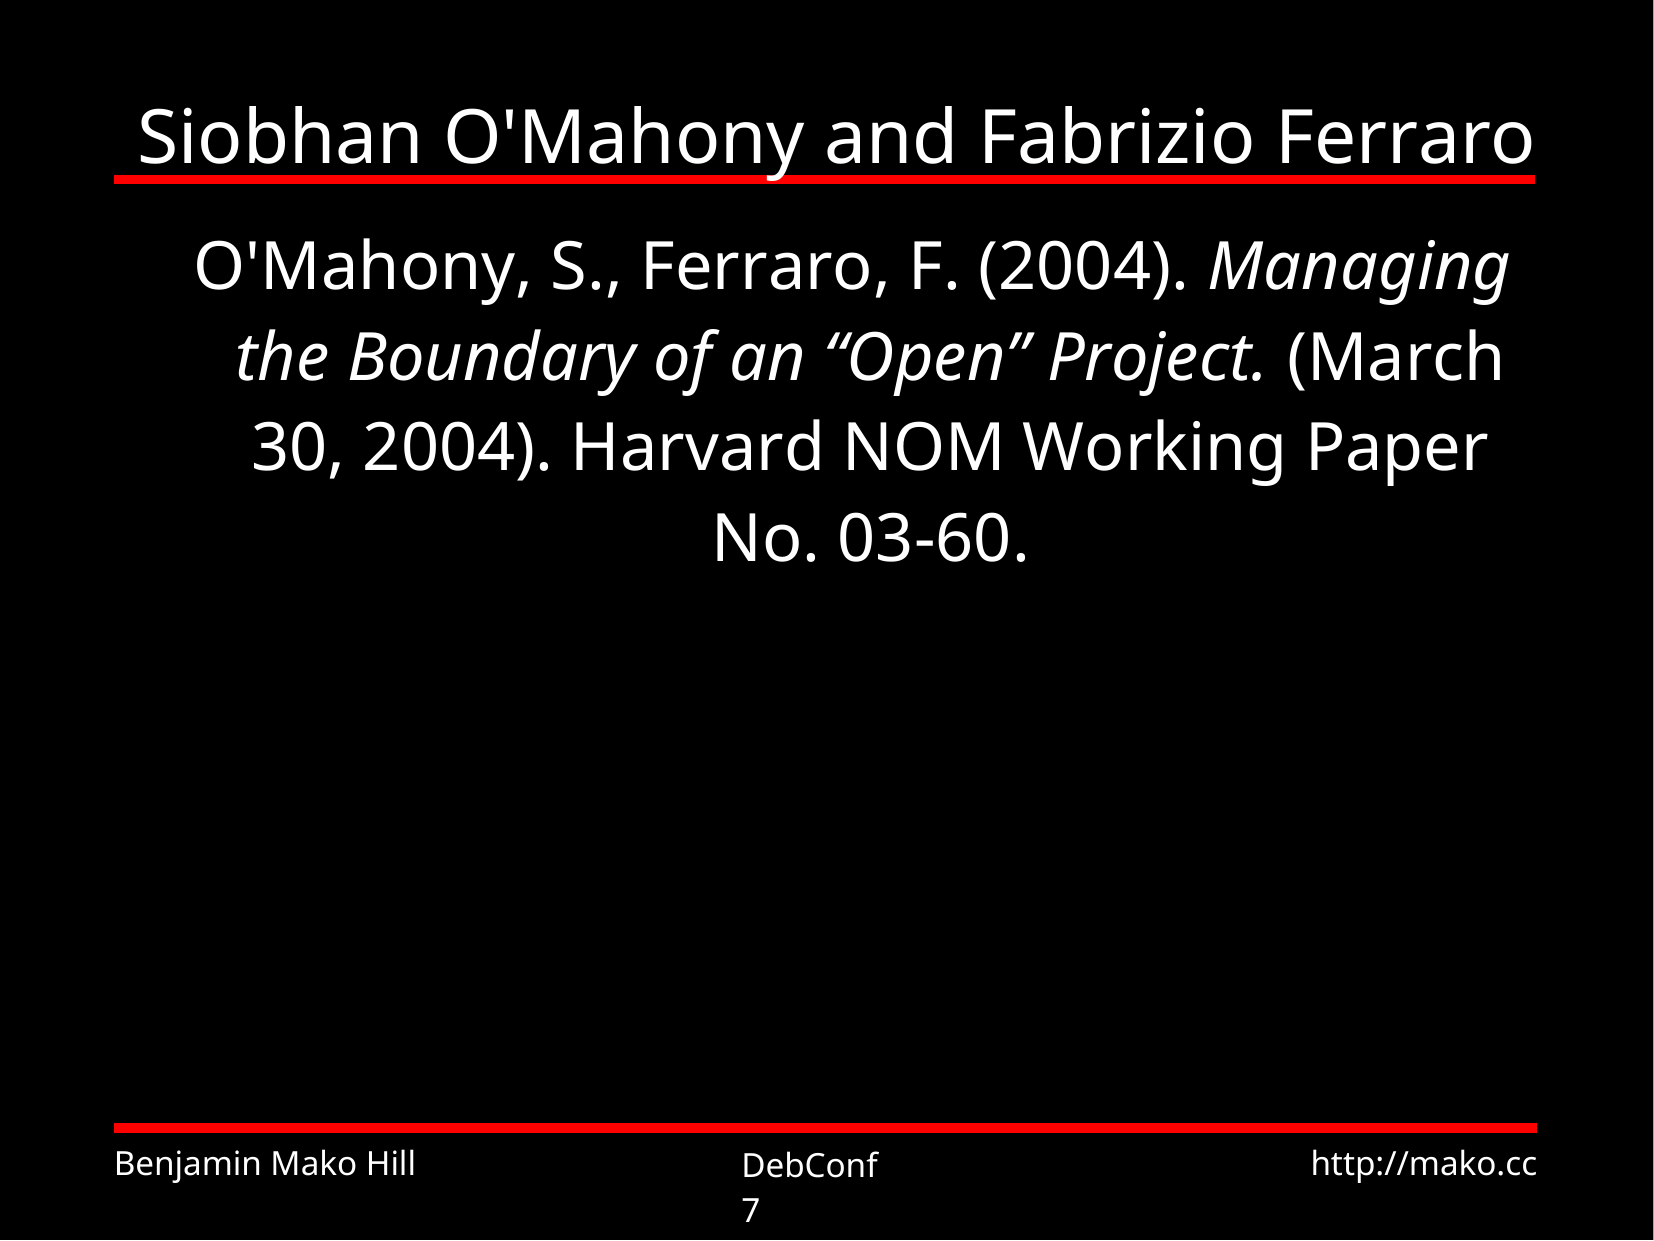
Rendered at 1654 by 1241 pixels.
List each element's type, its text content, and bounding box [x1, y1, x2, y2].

title Siobhan O'Mahony and Fabrizio Ferraro [125, 70, 1538, 198]
list O'Mahony, S., Ferraro, F. (2004). Managing the Boundary of an “Open” Project. (March 30, 2004). Harvard NOM Working Paper No. 03-60. [137, 217, 1534, 1055]
